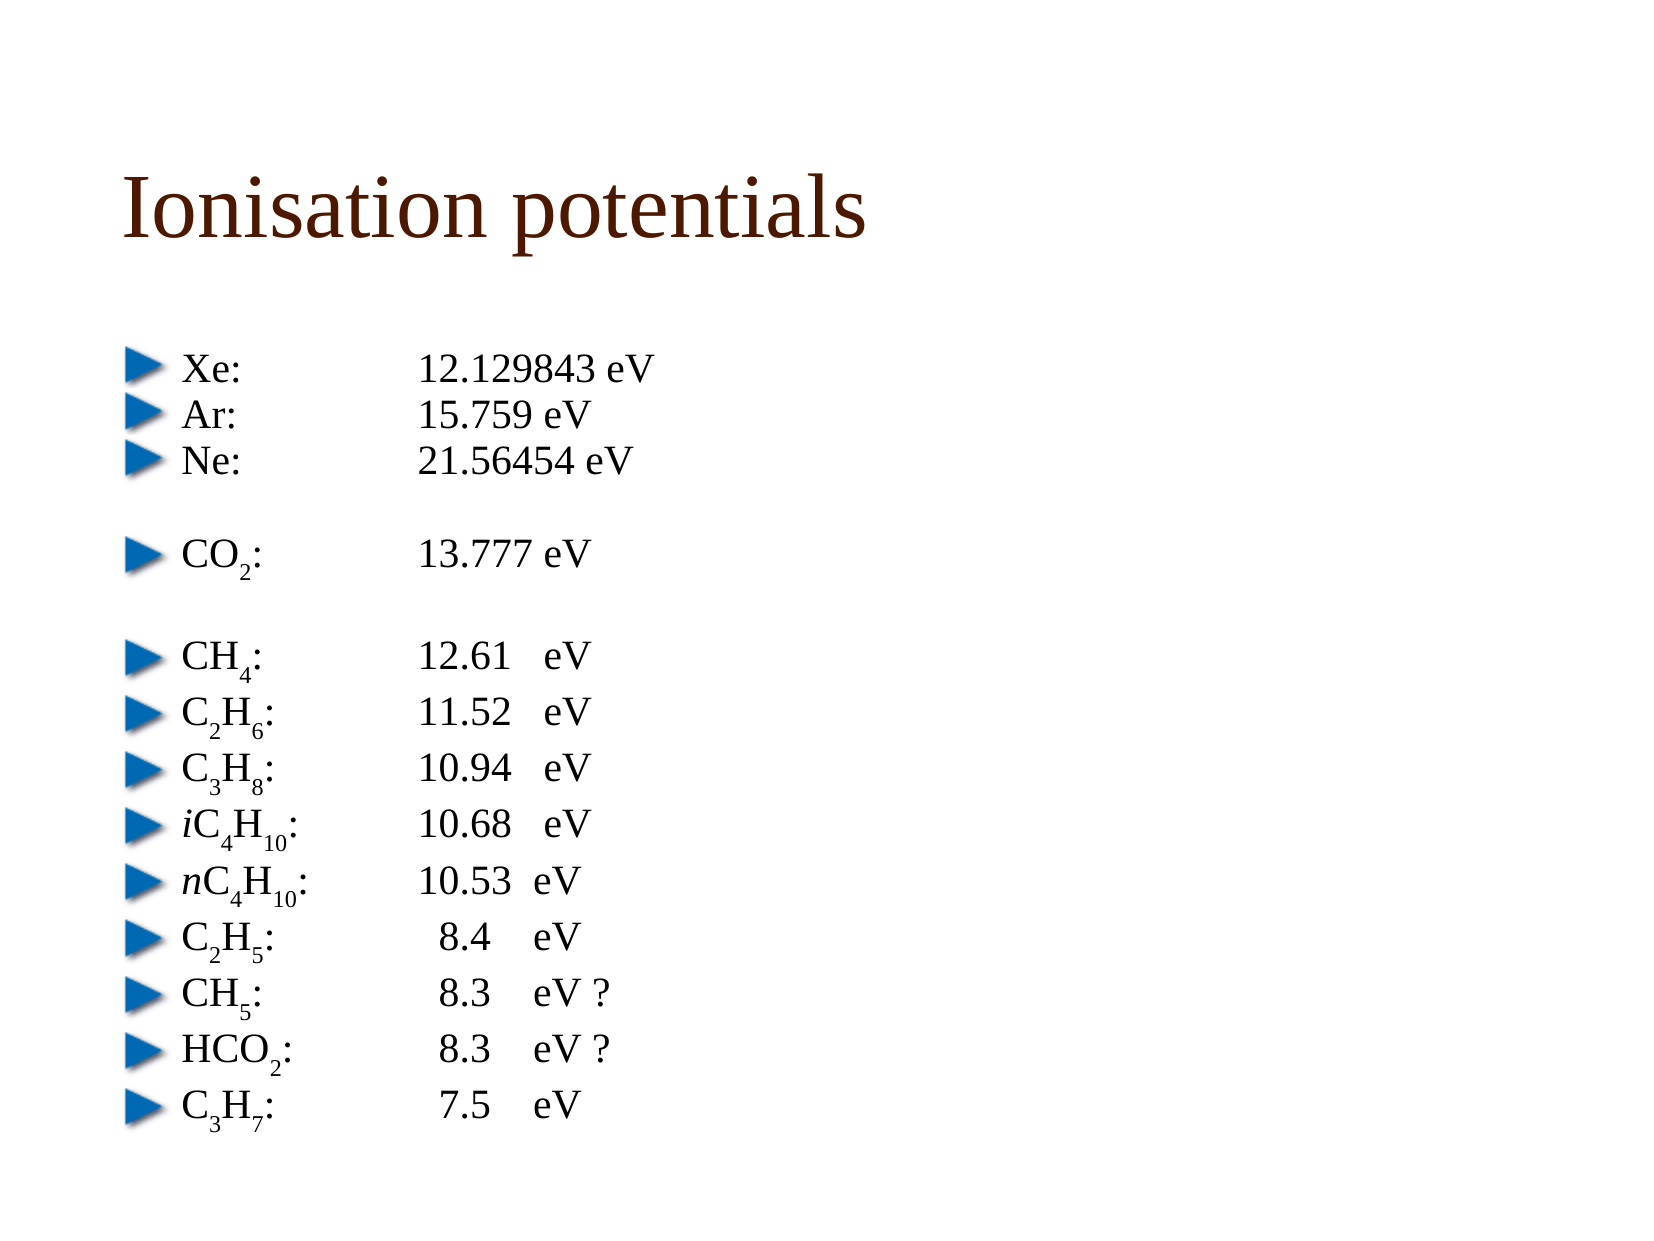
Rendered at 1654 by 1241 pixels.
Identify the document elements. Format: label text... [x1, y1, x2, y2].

title Ionisation potentials [121, 102, 1534, 311]
list Xe: 12.129843 eV Ar: 15.759 eV Ne: 21.56454 eV CO2: 13.777 eV CH4: 12.61 eV C2H6: 11.52 eV C3H8: 10.94 eV iC4H10: 10.68 eV nC4H10: 10.53 eV C2H5: 8.4 eV CH5: 8.3 eV ? HCO2: 8.3 eV ? C3H7: 7.5 eV [121, 344, 1534, 1239]
